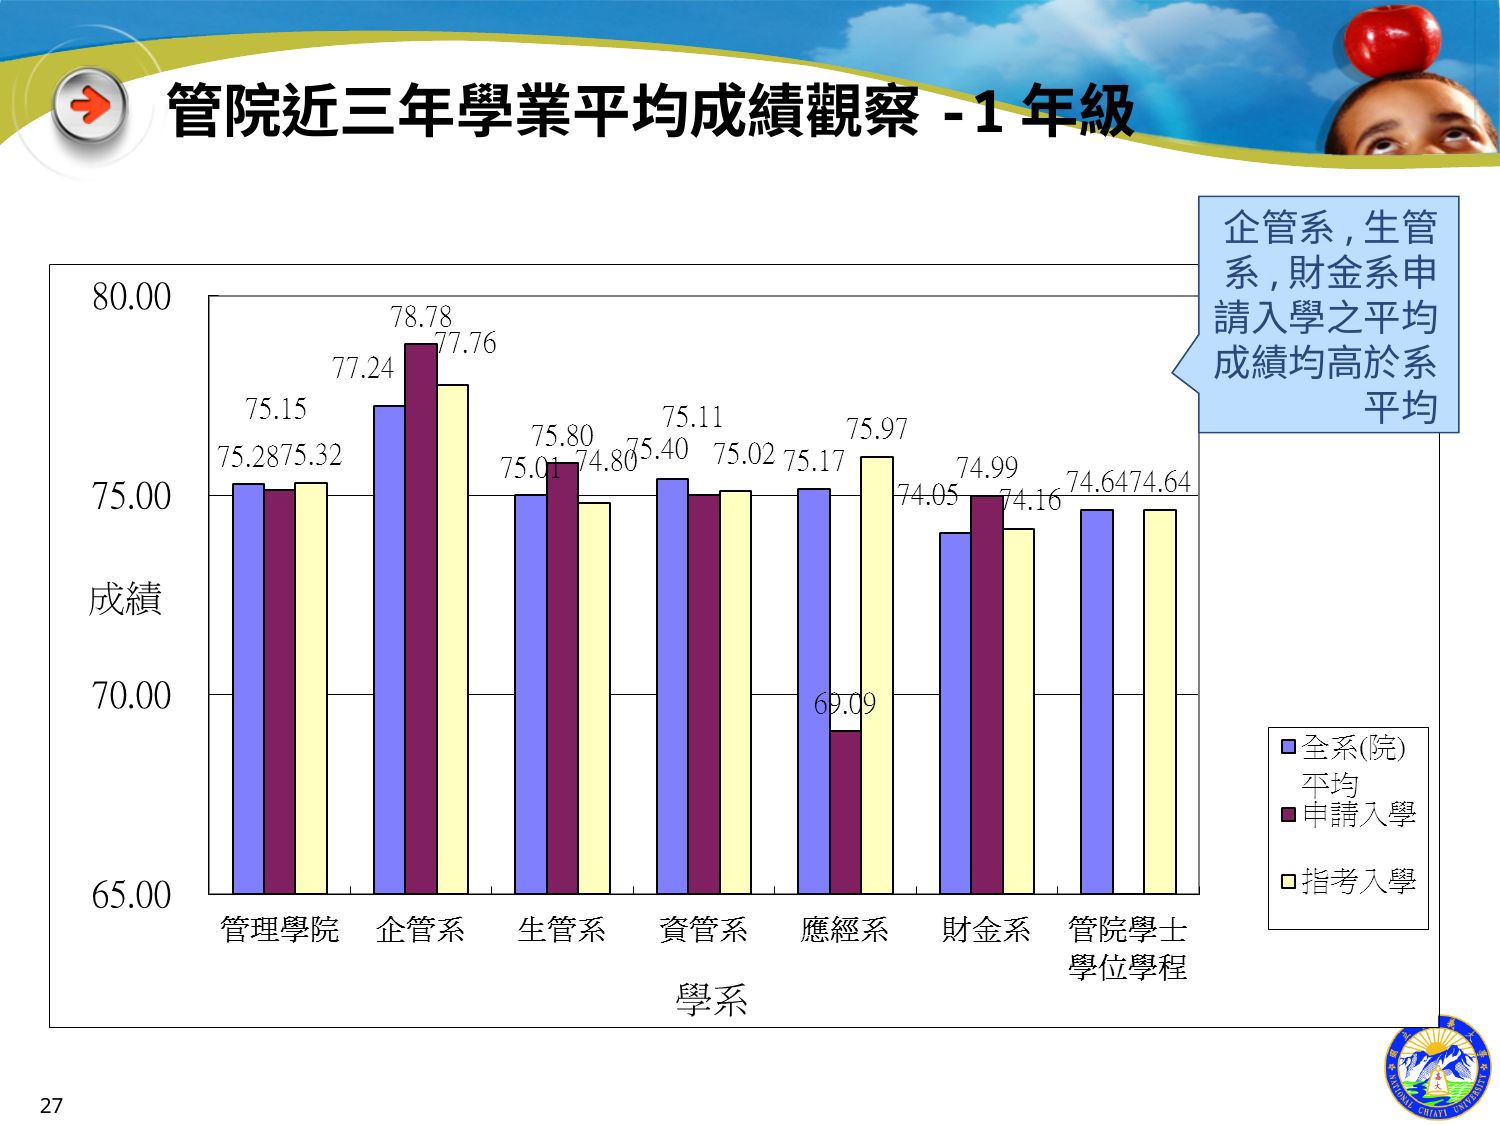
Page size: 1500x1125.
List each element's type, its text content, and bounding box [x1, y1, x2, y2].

chart [41, 255, 1447, 1035]
text_box [24, 1084, 376, 1125]
title 管院近三年學業平均成績觀察-1年級 [150, 62, 1176, 155]
text_box 企管系,生管系,財金系申請入學之平均成績均高於系平均 [1172, 196, 1459, 433]
